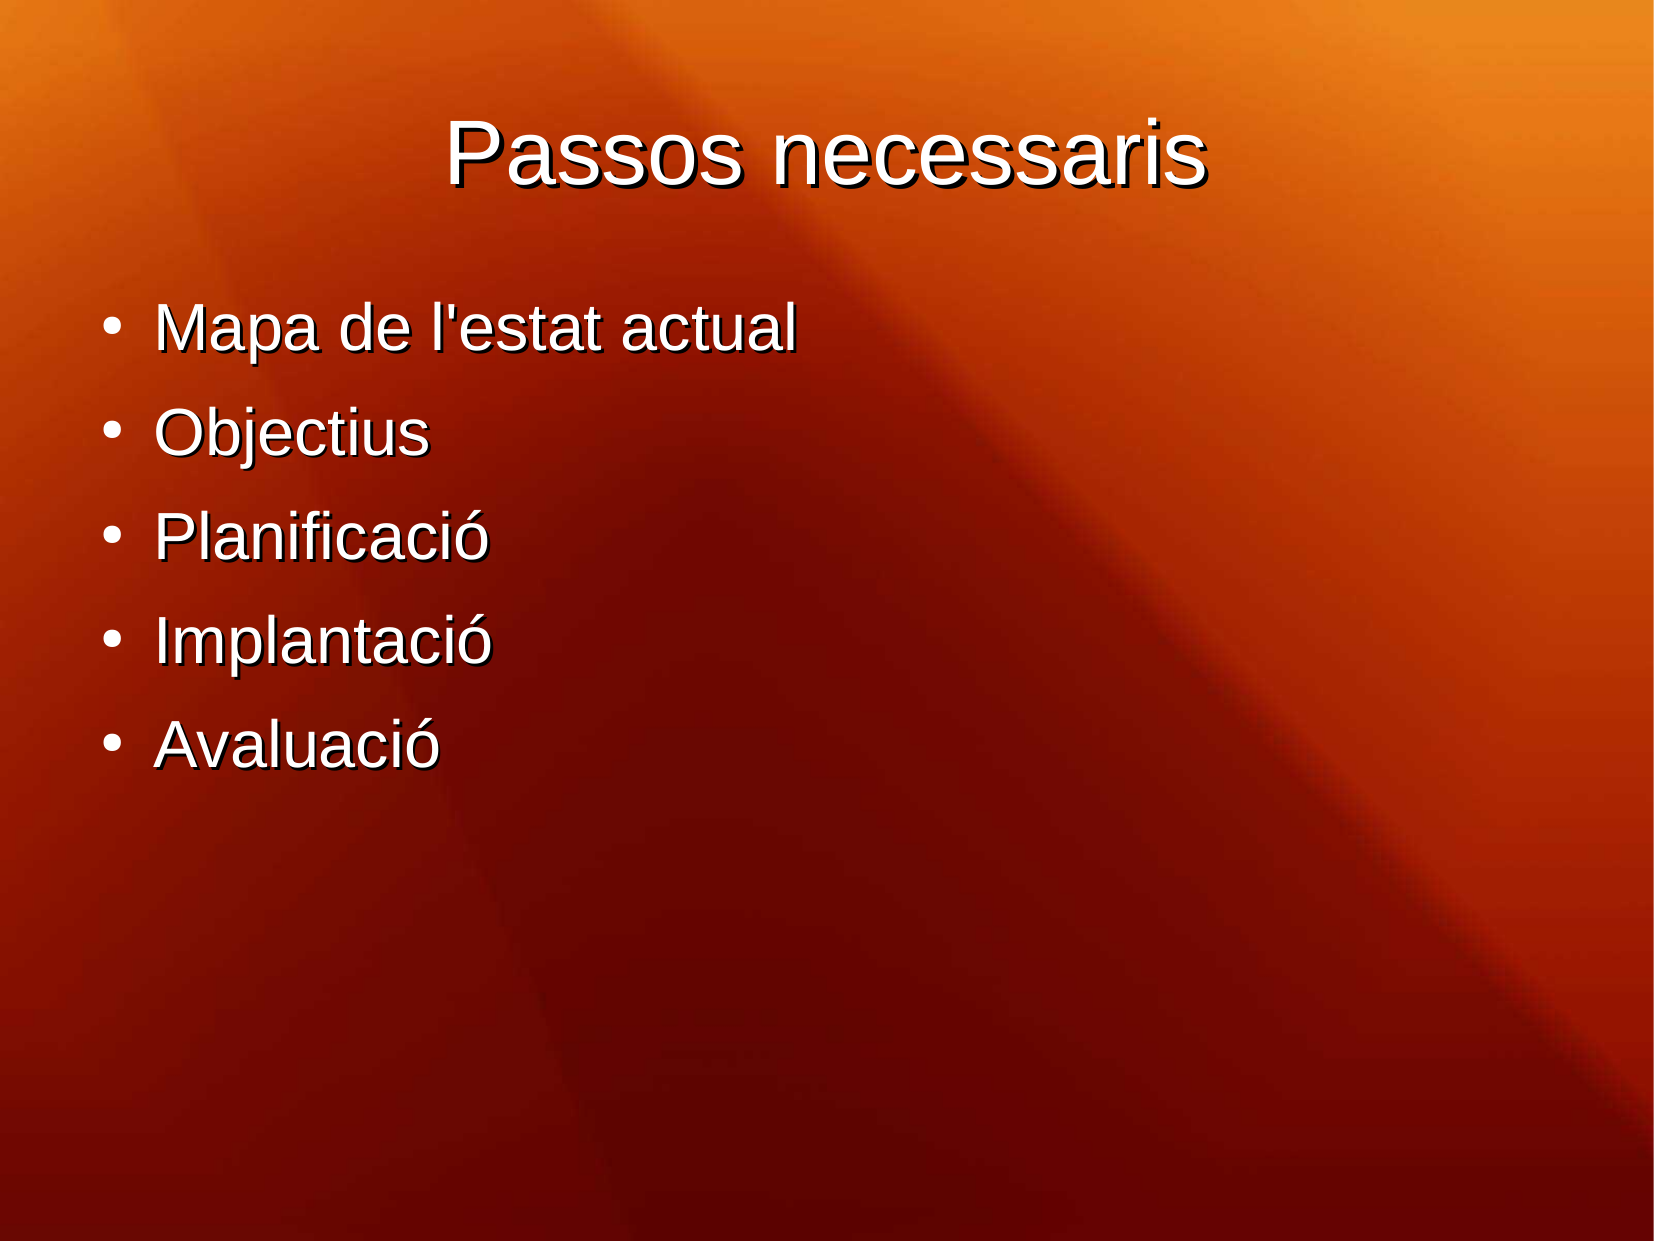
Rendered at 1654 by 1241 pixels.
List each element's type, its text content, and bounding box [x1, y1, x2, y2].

list Mapa de l'estat actual Objectius Planificació Implantació Avaluació [82, 290, 1571, 1109]
picture [0, 0, 1654, 1241]
title Passos necessaris [82, 49, 1571, 257]
